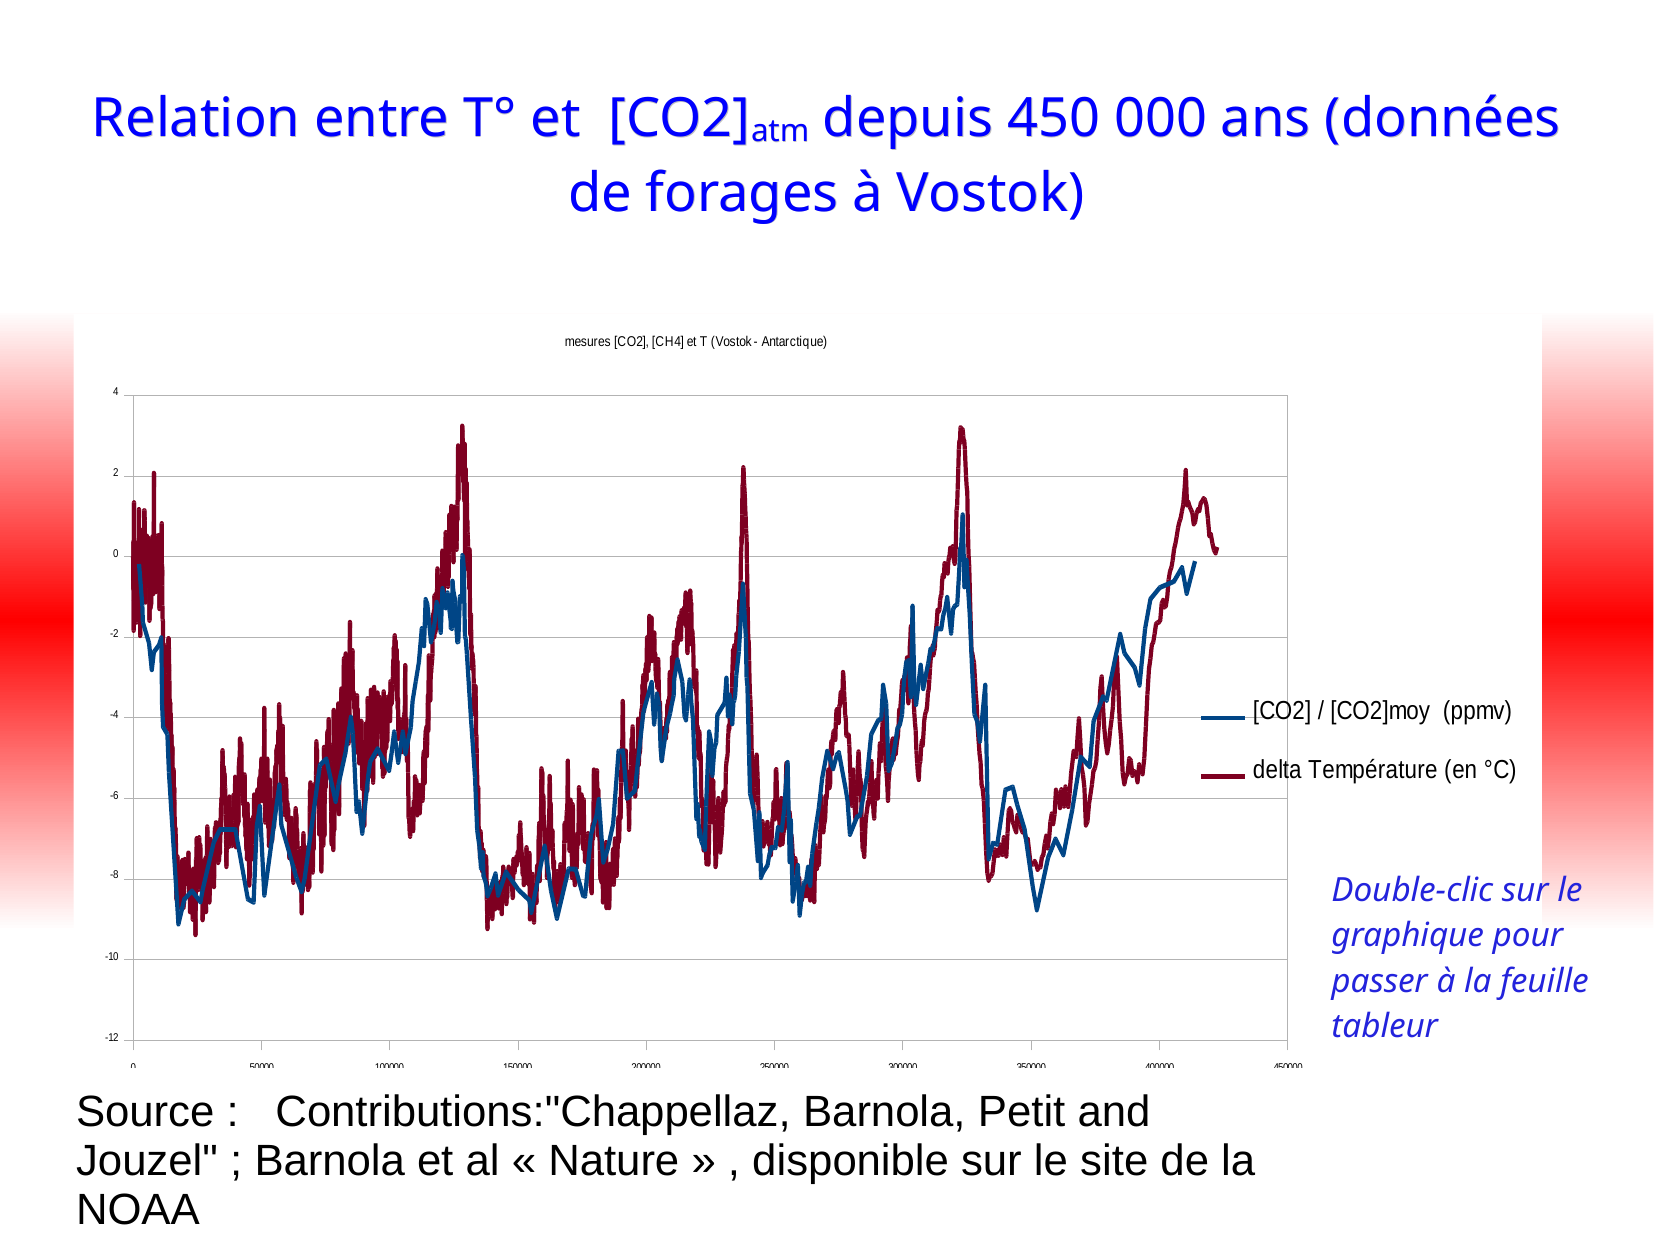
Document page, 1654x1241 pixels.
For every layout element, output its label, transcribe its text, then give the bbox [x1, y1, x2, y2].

title Relation entre T° et [CO2]atm depuis 450 000 ans (données de forages à Vostok) [82, 49, 1571, 257]
text_box Double-clic sur le graphique pour passer à la feuille tableur [1316, 858, 1623, 1137]
chart [73, 250, 1562, 1068]
text_box Source : Contributions:"Chappellaz, Barnola, Petit and Jouzel" ; Barnola et al « Nature » , disponible sur le site de la NOAA [61, 1079, 1287, 1241]
